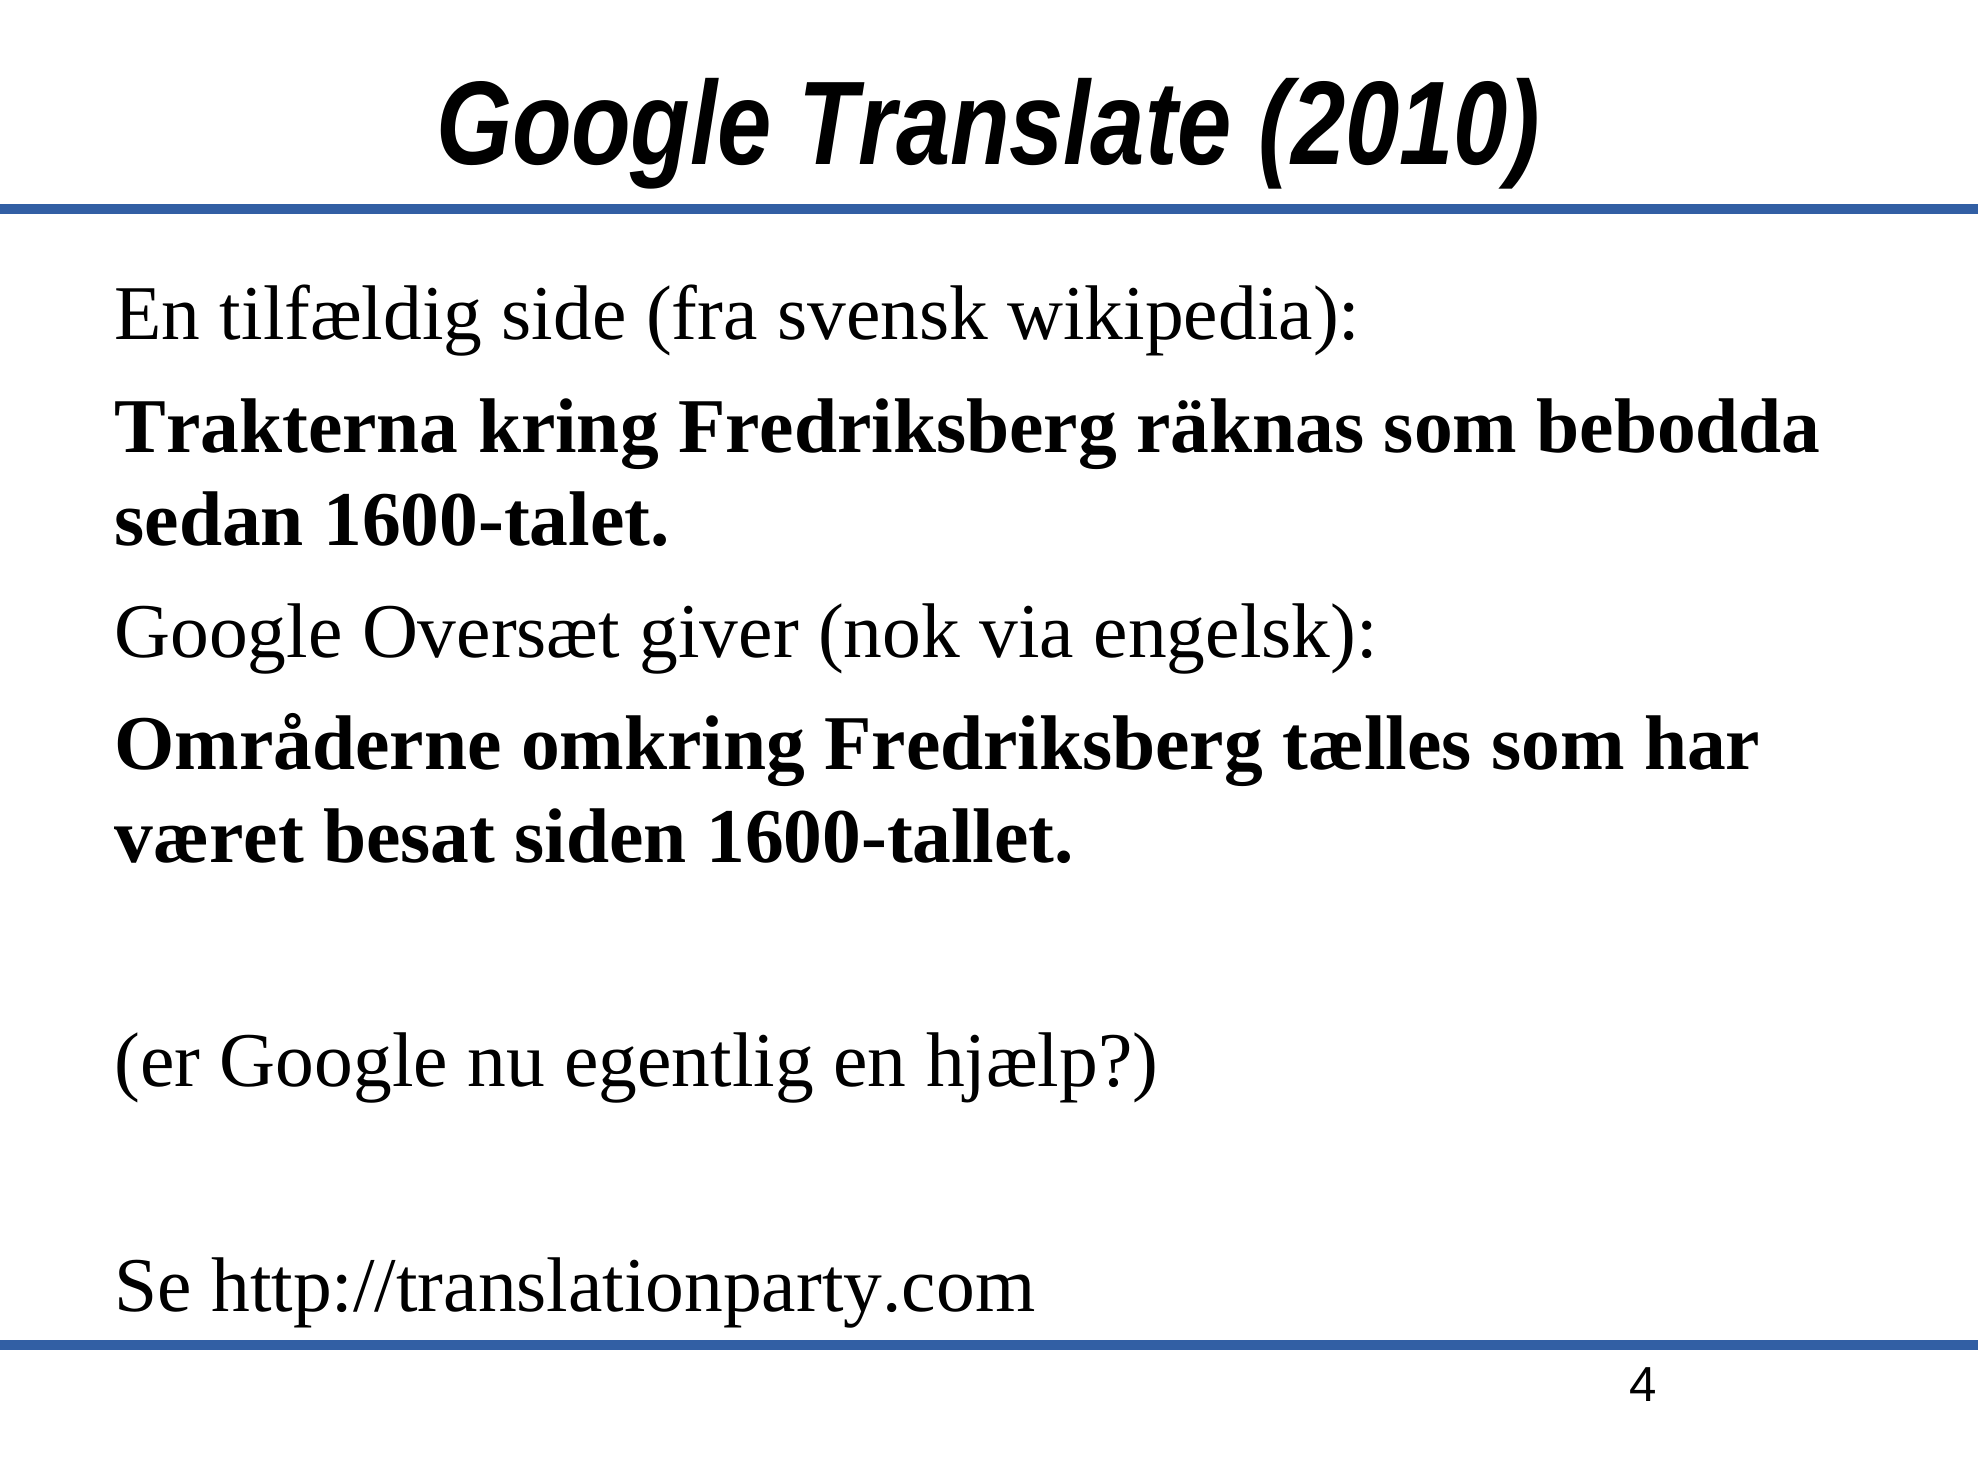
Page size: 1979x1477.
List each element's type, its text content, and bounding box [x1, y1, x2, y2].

title Google Translate (2010) [0, 30, 1979, 203]
list En tilfældig side (fra svensk wikipedia): Trakterna kring Fredriksberg räknas som bebodda sedan 1600-talet. Google Oversæt giver (nok via engelsk): Områderne omkring Fredriksberg tælles som har været besat siden 1600-tallet. (er Google nu egentlig en hjælp?) Se http://translationparty.com [98, 254, 1880, 1340]
